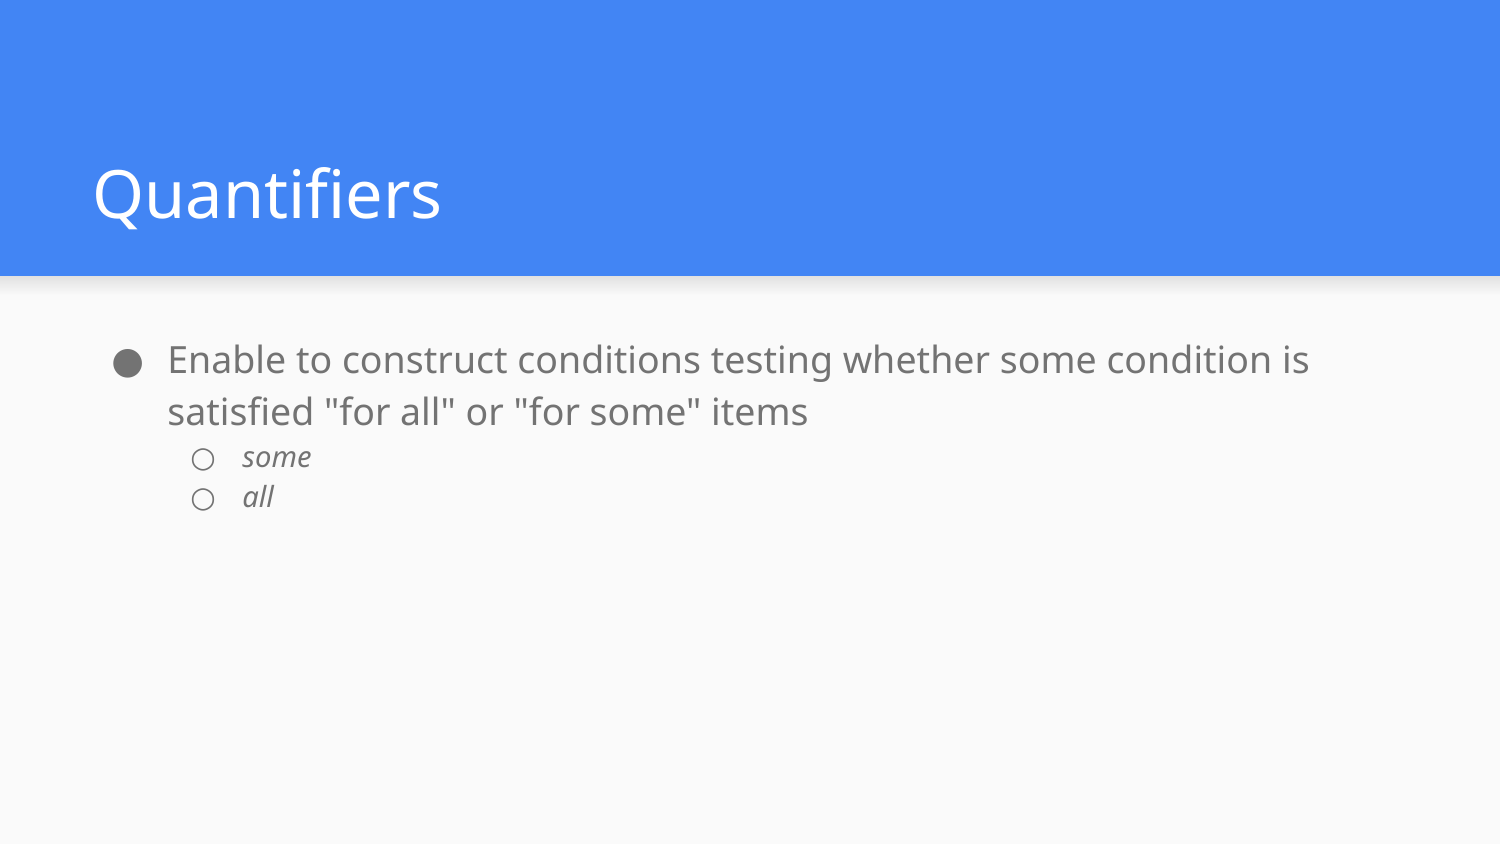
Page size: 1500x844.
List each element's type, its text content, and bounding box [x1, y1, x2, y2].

list Enable to construct conditions testing whether some condition is satisfied "for all" or "for some" items some all [77, 314, 1427, 760]
title Quantifiers [77, 121, 1427, 248]
